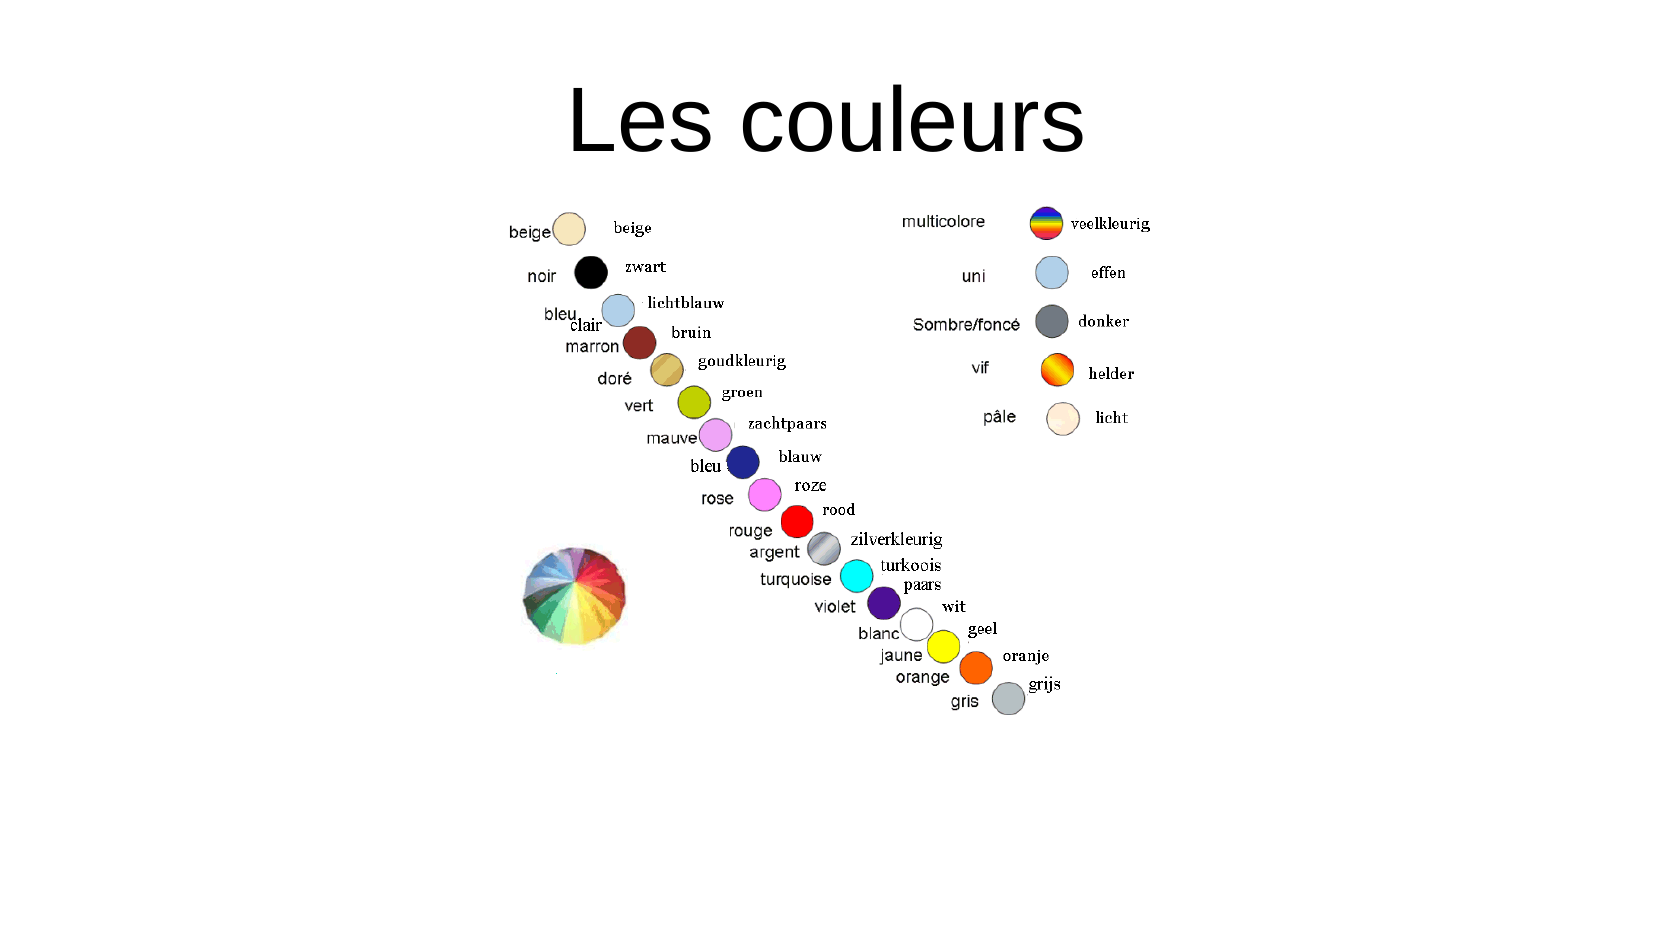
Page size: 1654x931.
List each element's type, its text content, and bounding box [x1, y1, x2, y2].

picture [501, 206, 1182, 715]
title Les couleurs [82, 37, 1571, 193]
